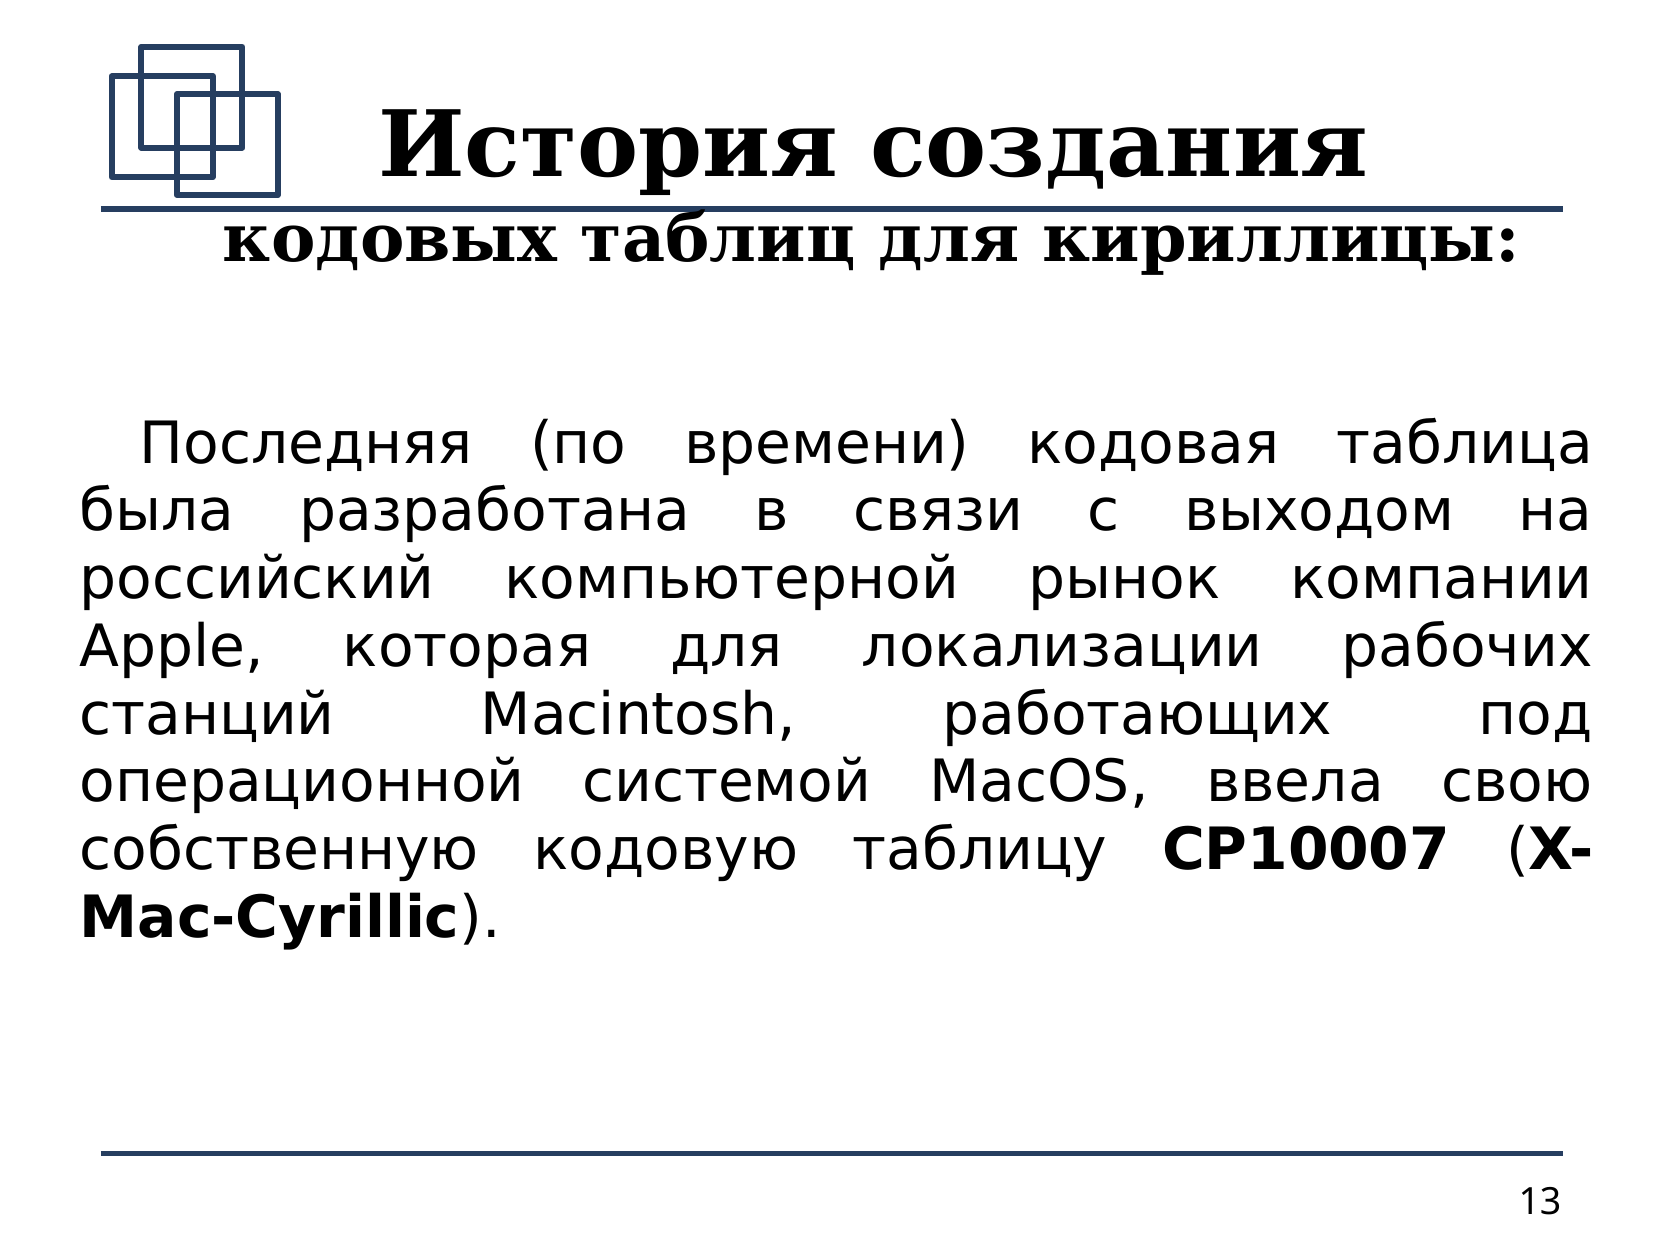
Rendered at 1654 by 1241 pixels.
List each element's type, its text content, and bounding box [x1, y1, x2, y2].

text_box Последняя (по времени) кодовая таблица была разработана в связи с выходом на российский компьютерной рынок компании Apple, которая для локализации рабочих станций Macintosh, работающих под операционной системой MacOS, ввела свою собственную кодовую таблицу CP10007 (X-Mac-Cyrillic). [65, 401, 1609, 1172]
title История создания кодовых таблиц для кириллицы: [130, 47, 1615, 312]
